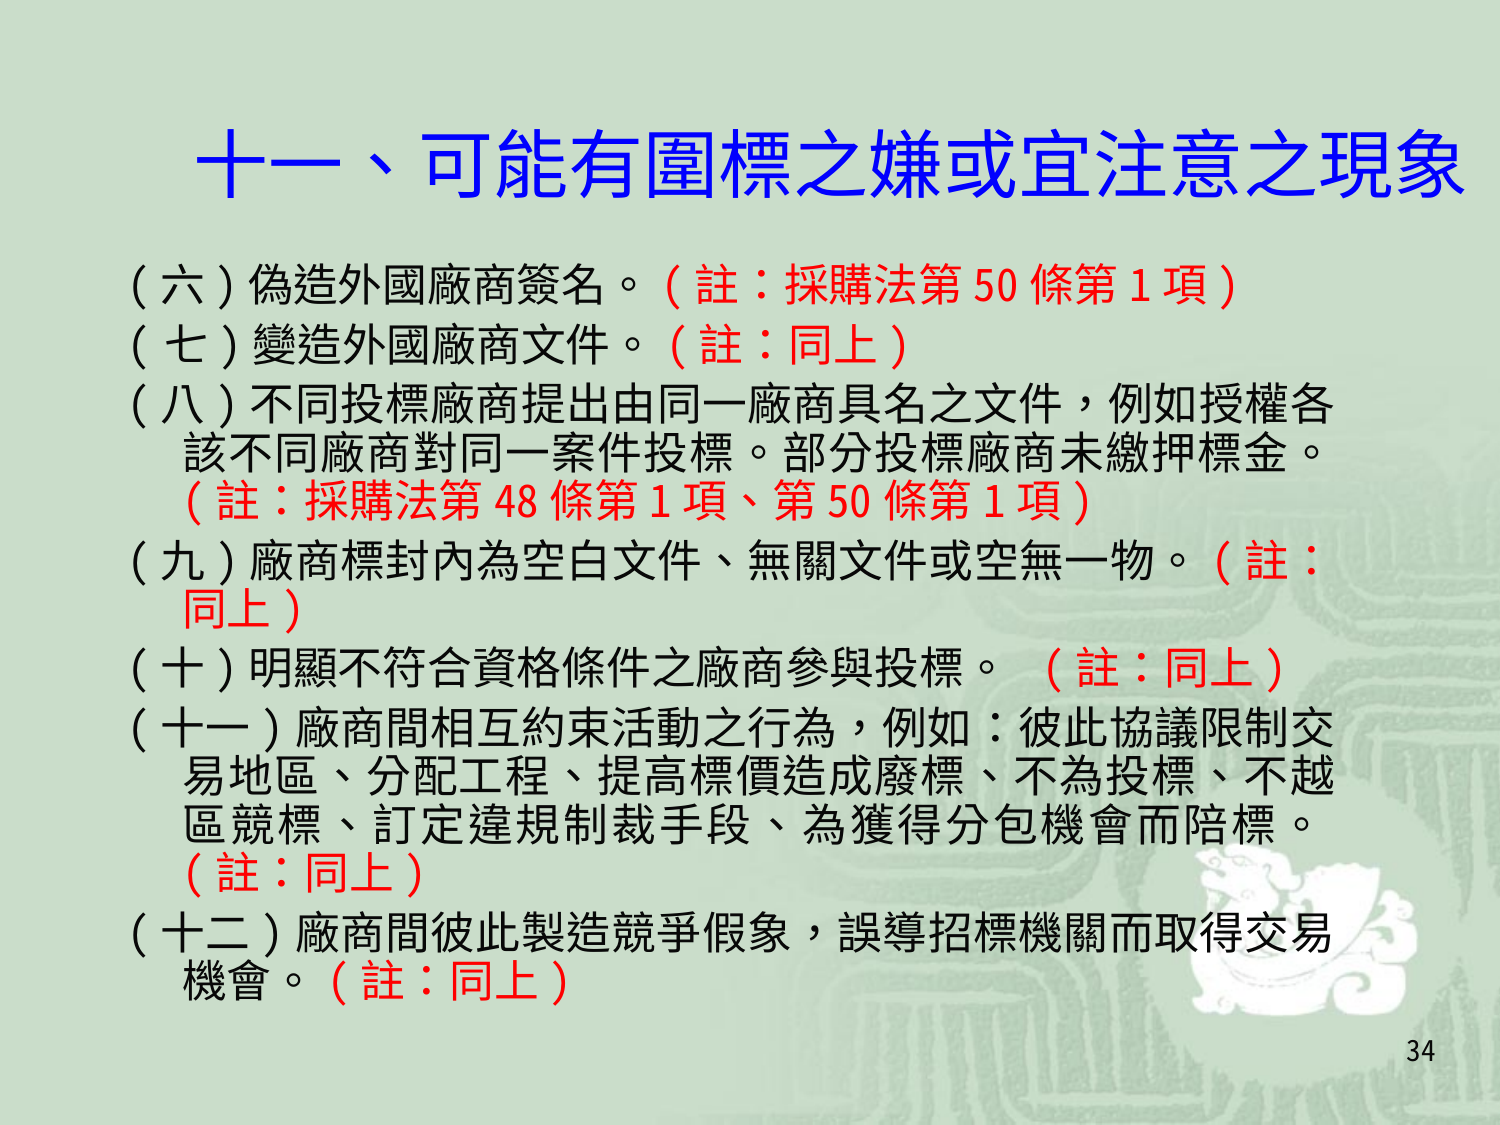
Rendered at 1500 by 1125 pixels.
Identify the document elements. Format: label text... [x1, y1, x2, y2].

picture [0, 0, 1500, 1125]
list (六)偽造外國廠商簽名。(註：採購法第50條第1項) (七)變造外國廠商文件。(註：同上) (八)不同投標廠商提出由同一廠商具名之文件，例如授權各該不同廠商對同一案件投標。部分投標廠商未繳押標金。 (註：採購法第48條第1項、第50條第1項) (九)廠商標封內為空白文件、無關文件或空無一物。(註：同上) (十)明顯不符合資格條件之廠商參與投標。 (註：同上) (十一)廠商間相互約束活動之行為，例如：彼此協議限制交易地區、分配工程、提高標價造成廢標、不為投標、不越區競標、訂定違規制裁手段、為獲得分包機會而陪標。(註：同上) (十二)廠商間彼此製造競爭假象，誤導招標機關而取得交易機會。(註：同上) [112, 255, 1350, 1021]
text_box <編號> [1074, 1024, 1451, 1103]
title 十一、可能有圍標之嫌或宜注意之現象 [162, 68, 1500, 257]
